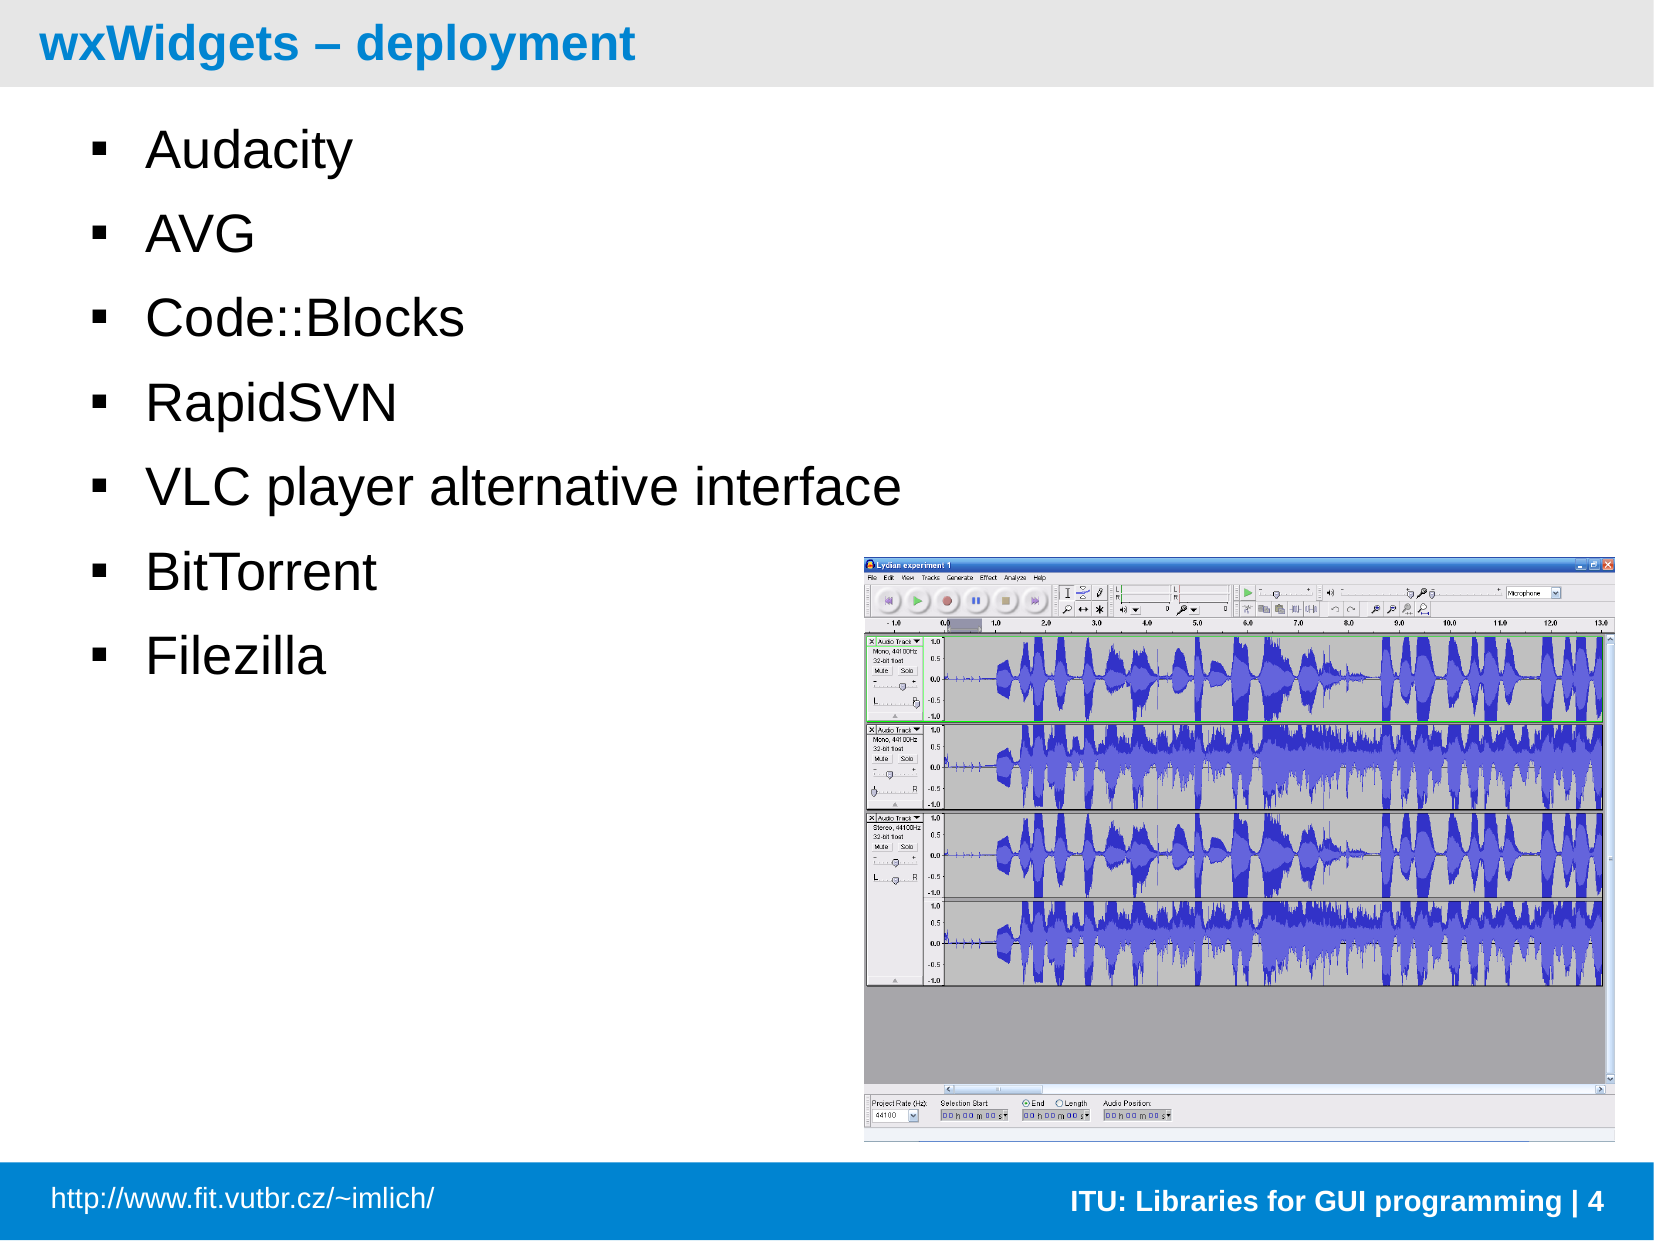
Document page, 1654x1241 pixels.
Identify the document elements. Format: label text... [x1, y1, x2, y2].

list Audacity AVG Code::Blocks RapidSVN VLC player alternative interface BitTorrent Filezilla [75, 119, 1564, 1126]
picture [864, 557, 1615, 1142]
title wxWidgets – deployment [39, 5, 1615, 81]
